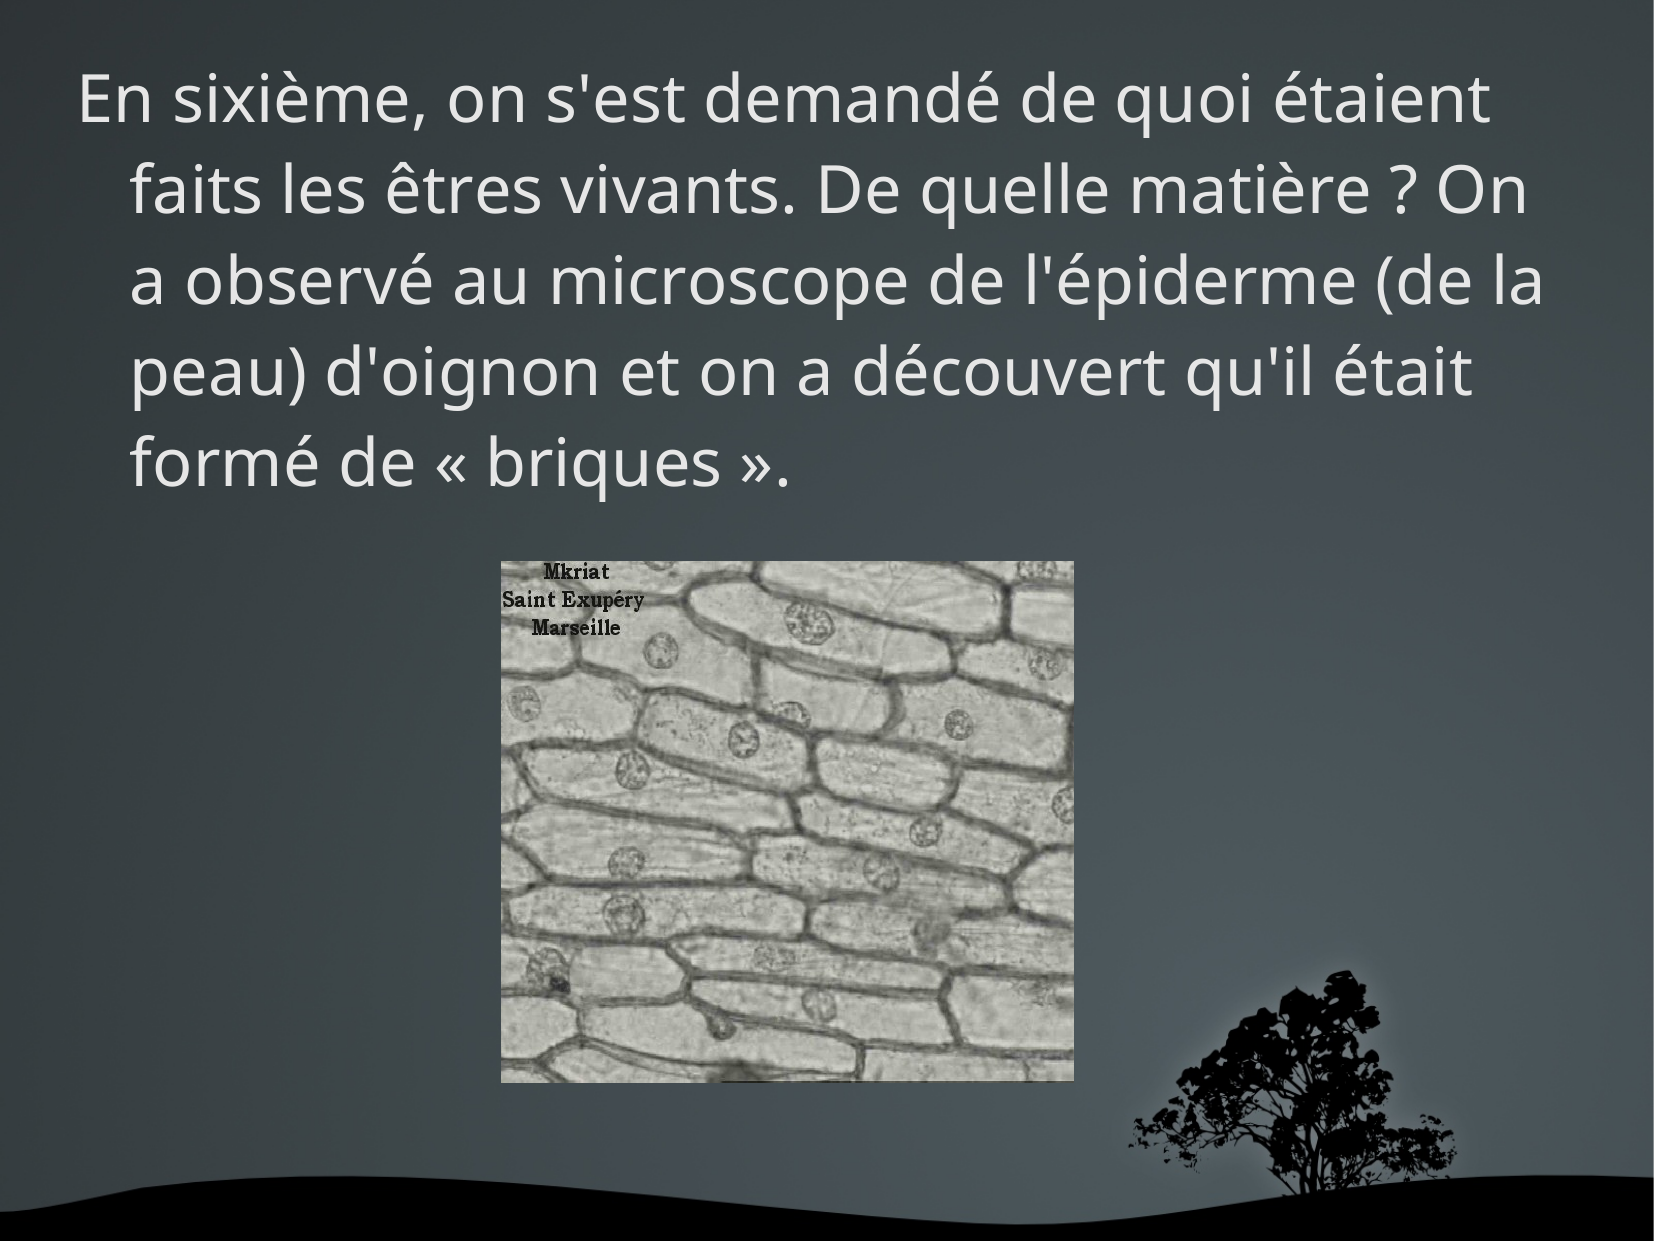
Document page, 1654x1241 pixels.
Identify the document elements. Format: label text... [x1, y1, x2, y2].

picture [0, 0, 1654, 1241]
list En sixième, on s'est demandé de quoi étaient faits les êtres vivants. De quelle matière ? On a observé au microscope de l'épiderme (de la peau) d'oignon et on a découvert qu'il était formé de « briques ». [59, 51, 1565, 517]
